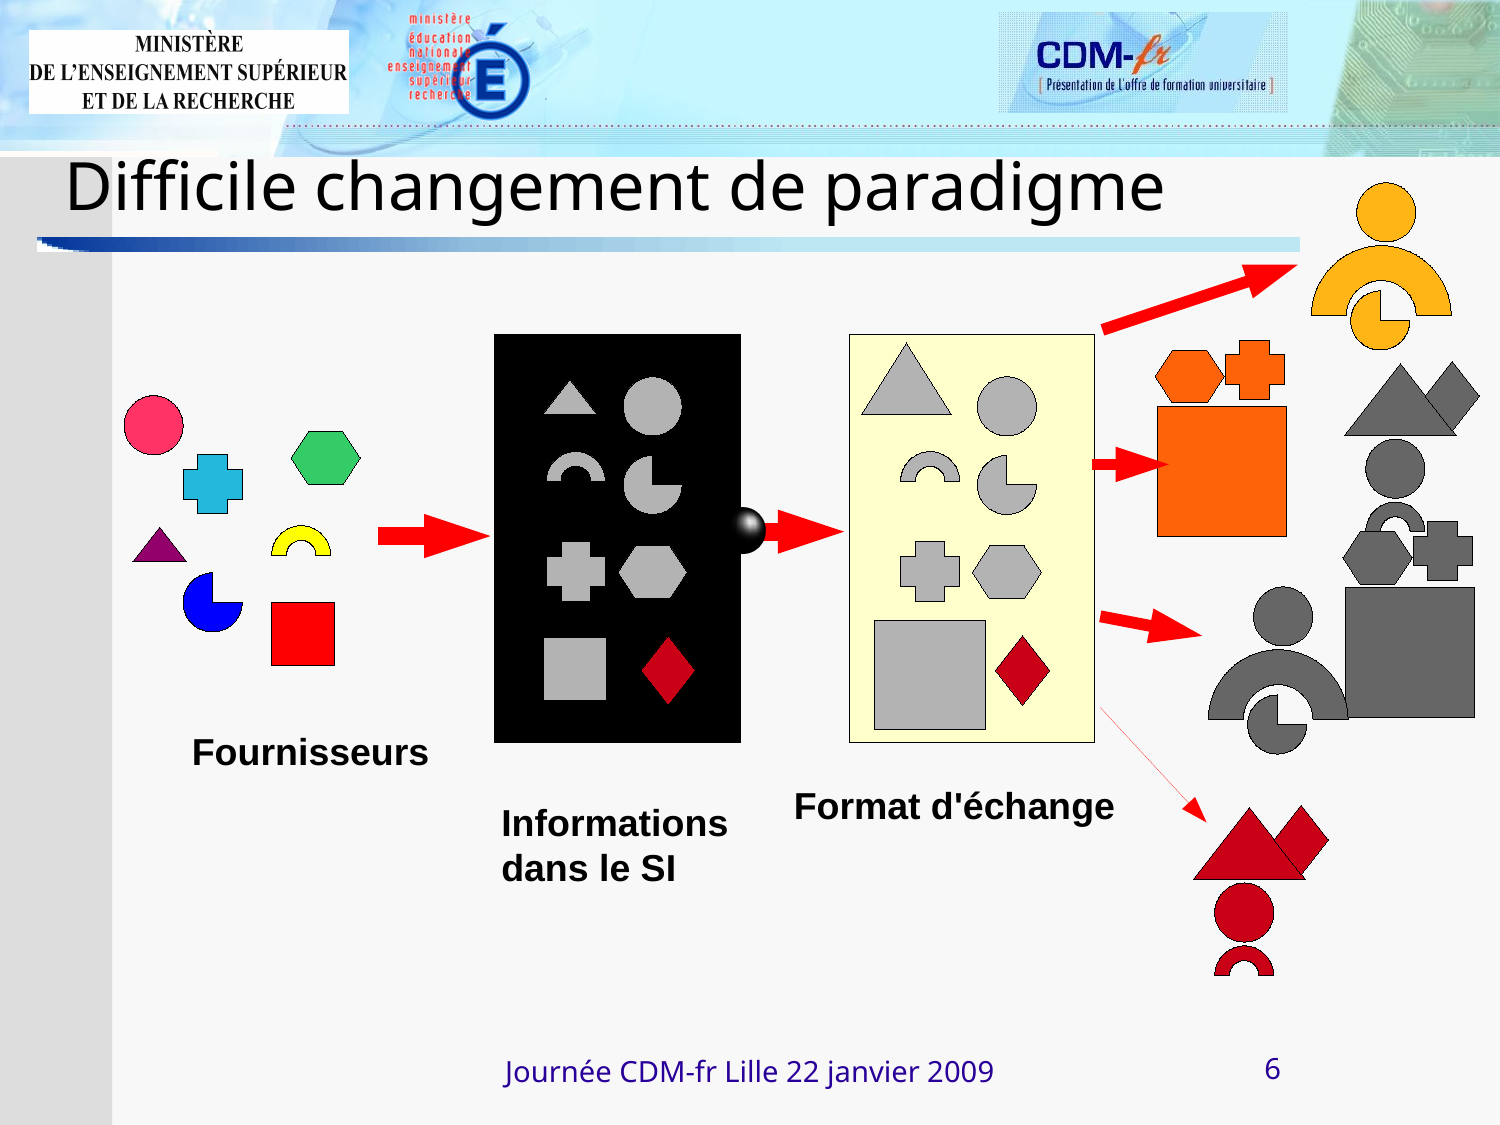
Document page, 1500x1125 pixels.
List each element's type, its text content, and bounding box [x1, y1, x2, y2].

text_box [271, 525, 331, 556]
text_box [124, 395, 184, 455]
text_box [183, 454, 243, 514]
text_box [1214, 945, 1274, 976]
text_box [1253, 586, 1313, 646]
text_box [1208, 587, 1475, 720]
text_box Informations dans le SI [486, 792, 744, 897]
text_box [1214, 882, 1274, 943]
text_box [1356, 182, 1416, 242]
text_box Format d'échange [779, 774, 1131, 835]
text_box [1311, 245, 1452, 316]
text_box [291, 431, 361, 485]
text_box [271, 602, 335, 666]
text_box [1155, 340, 1285, 403]
text_box [1157, 406, 1287, 537]
picture [0, 0, 1500, 157]
text_box [1365, 439, 1425, 499]
picture [37, 237, 1300, 252]
text_box [183, 572, 243, 632]
text_box [1350, 290, 1410, 350]
text_box [849, 334, 1095, 743]
text_box [132, 527, 187, 562]
text_box [1344, 361, 1480, 436]
title Difficile changement de paradigme [50, 137, 1463, 238]
text_box [1342, 502, 1473, 585]
text_box [494, 334, 741, 743]
text_box Fournisseurs [177, 720, 445, 781]
text_box [1193, 805, 1329, 880]
text_box [1247, 694, 1307, 755]
